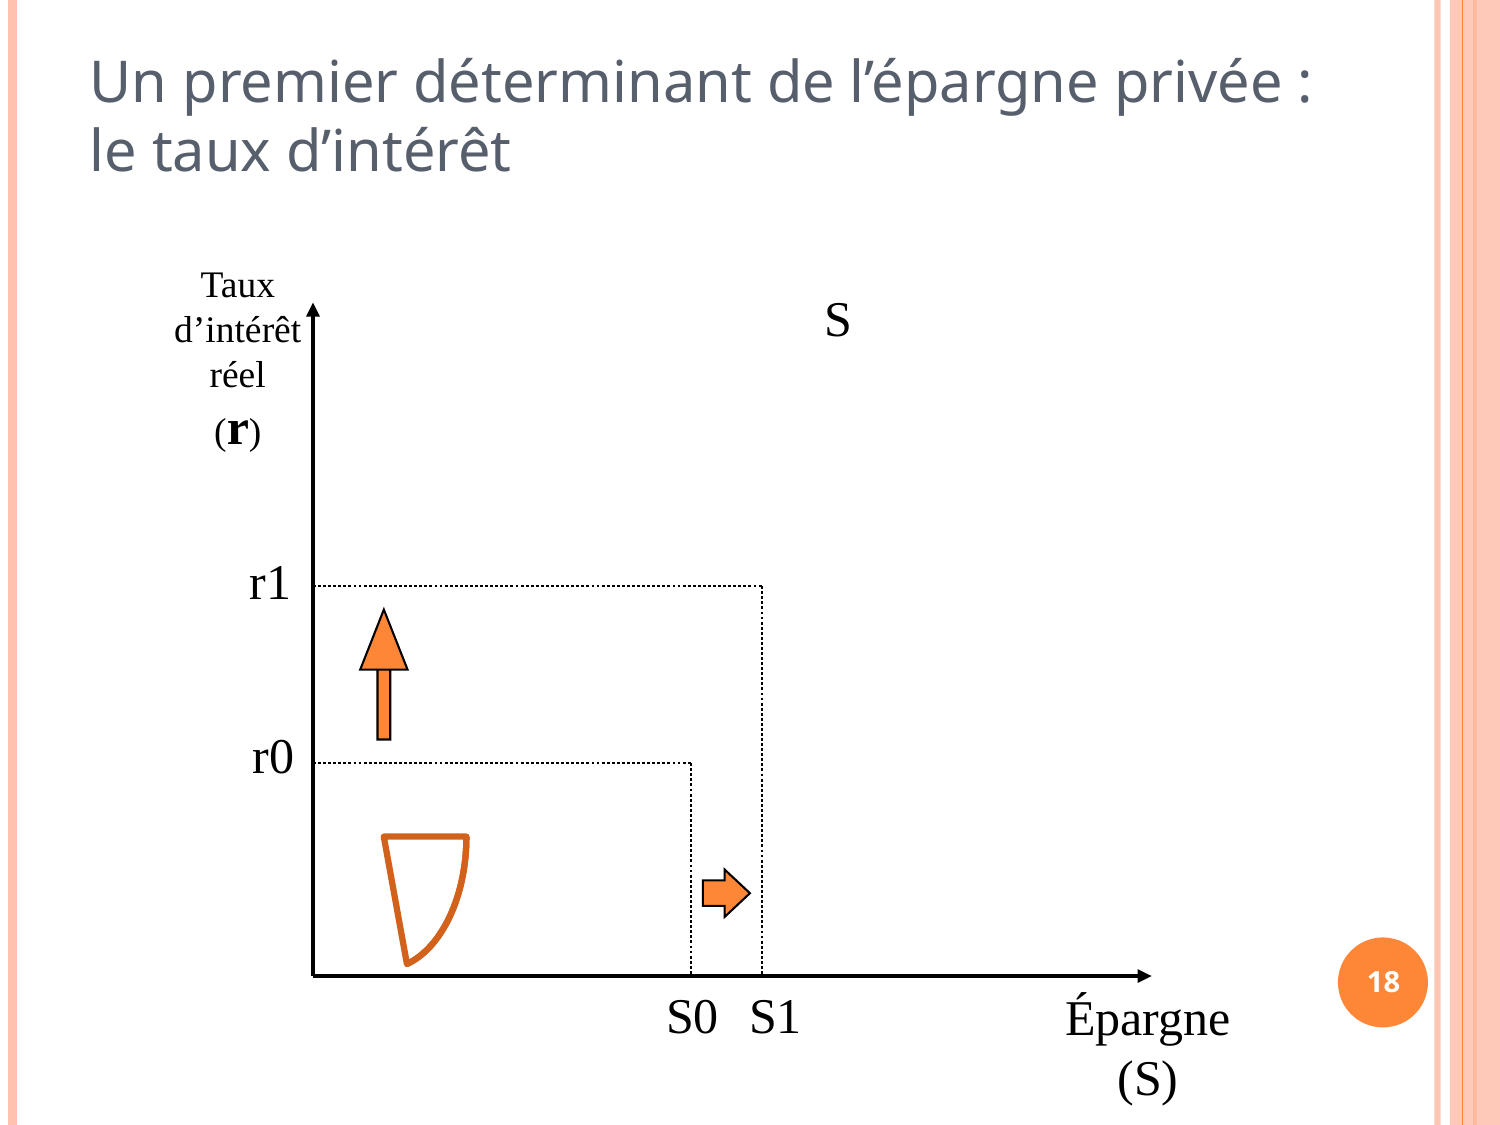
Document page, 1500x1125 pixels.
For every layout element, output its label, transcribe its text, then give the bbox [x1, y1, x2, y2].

text_box S1 [734, 976, 817, 1051]
text_box Taux d’intérêt réel (r) [159, 252, 317, 463]
text_box r0 [238, 716, 310, 791]
text_box [360, 609, 408, 740]
text_box S [809, 278, 867, 354]
text_box [702, 869, 750, 917]
slide_number <numéro> [1333, 940, 1434, 1027]
text_box r1 [234, 542, 307, 617]
title Un premier déterminant de l’épargne privée : le taux d’intérêt [75, 37, 1350, 191]
text_box S0 [651, 976, 734, 1051]
text_box Épargne (S) [1050, 977, 1246, 1113]
